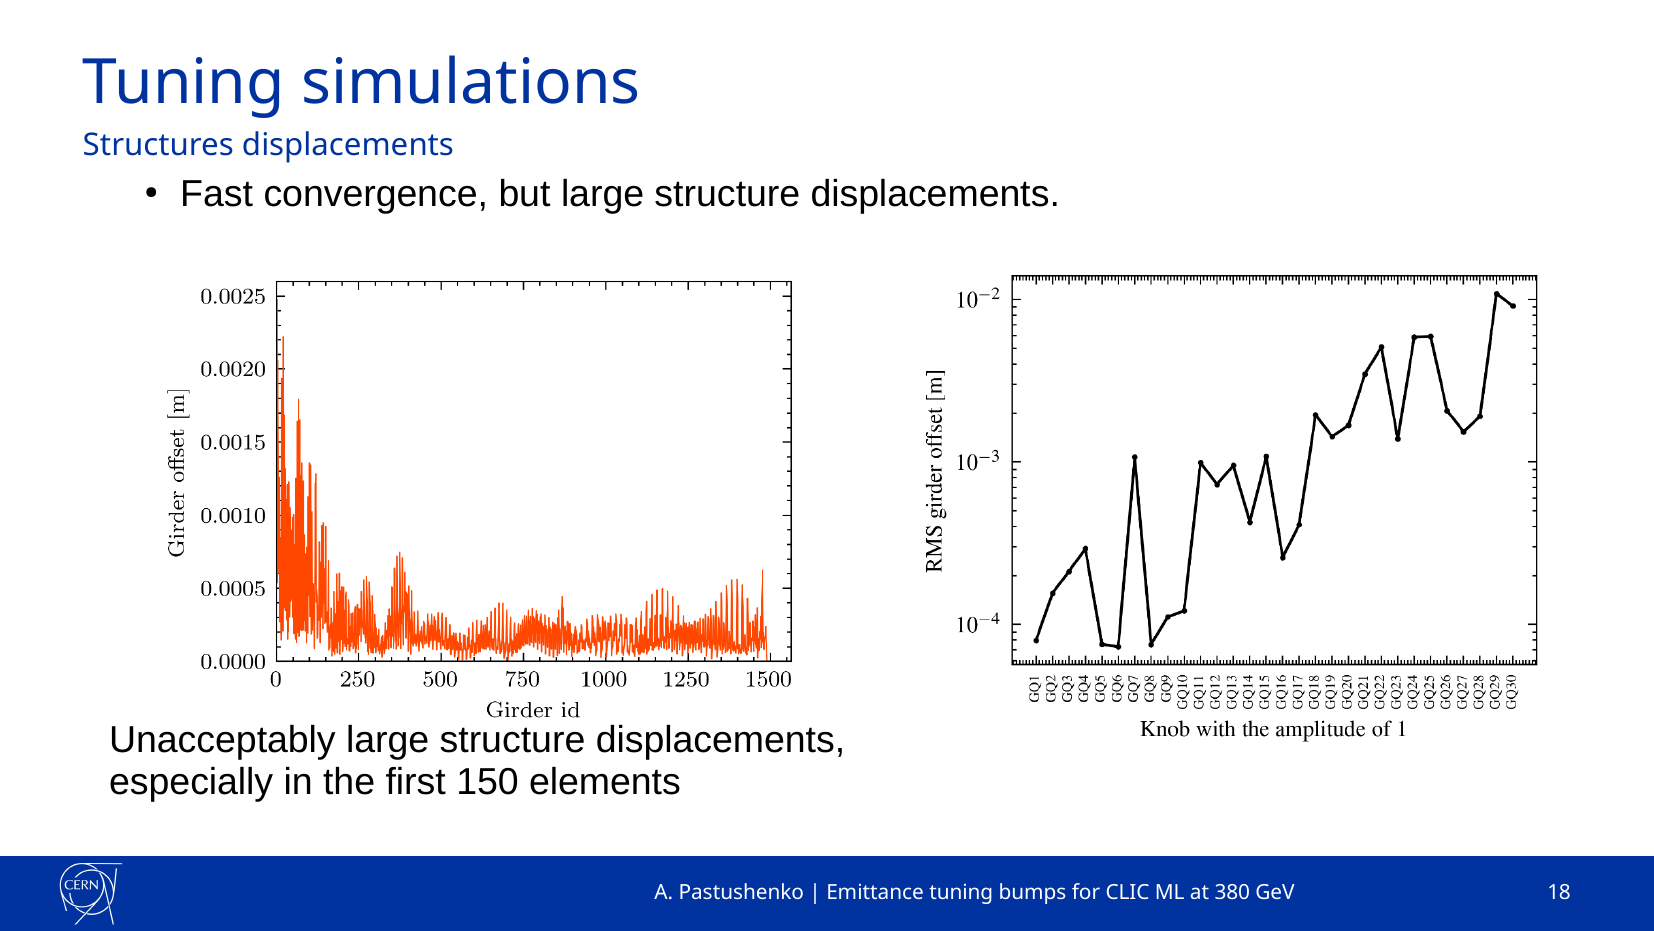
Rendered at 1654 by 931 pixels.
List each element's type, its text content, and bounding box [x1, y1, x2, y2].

picture [153, 273, 803, 710]
title Tuning simulations Structures displacements [82, 37, 1571, 193]
picture [56, 859, 127, 928]
text_box Unacceptably large structure displacements, especially in the first 150 elements [94, 710, 969, 827]
picture [909, 271, 1540, 745]
text_box Fast convergence, but large structure displacements. [129, 165, 1489, 225]
